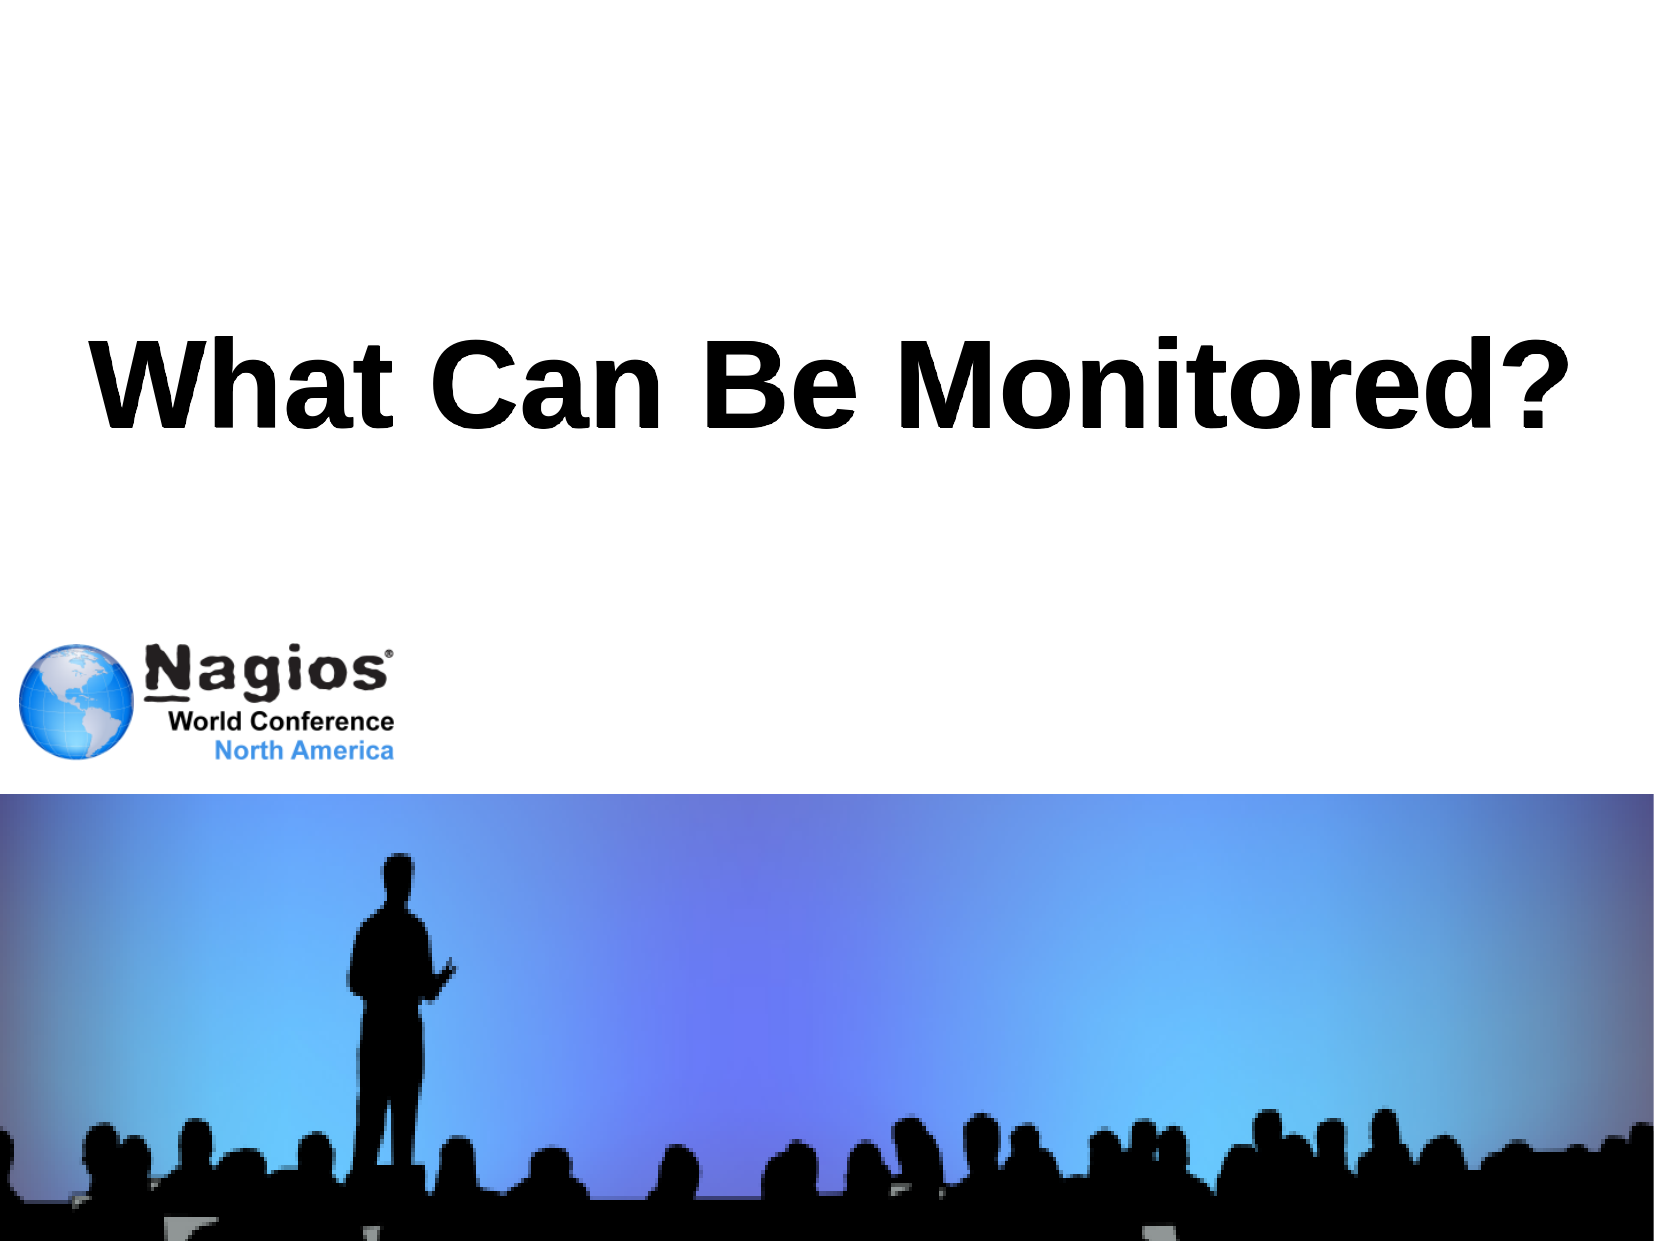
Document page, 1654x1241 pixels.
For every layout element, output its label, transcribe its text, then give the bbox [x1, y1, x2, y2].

title What Can Be Monitored? [87, 280, 1576, 488]
picture [0, 794, 1654, 1241]
picture [19, 643, 395, 785]
